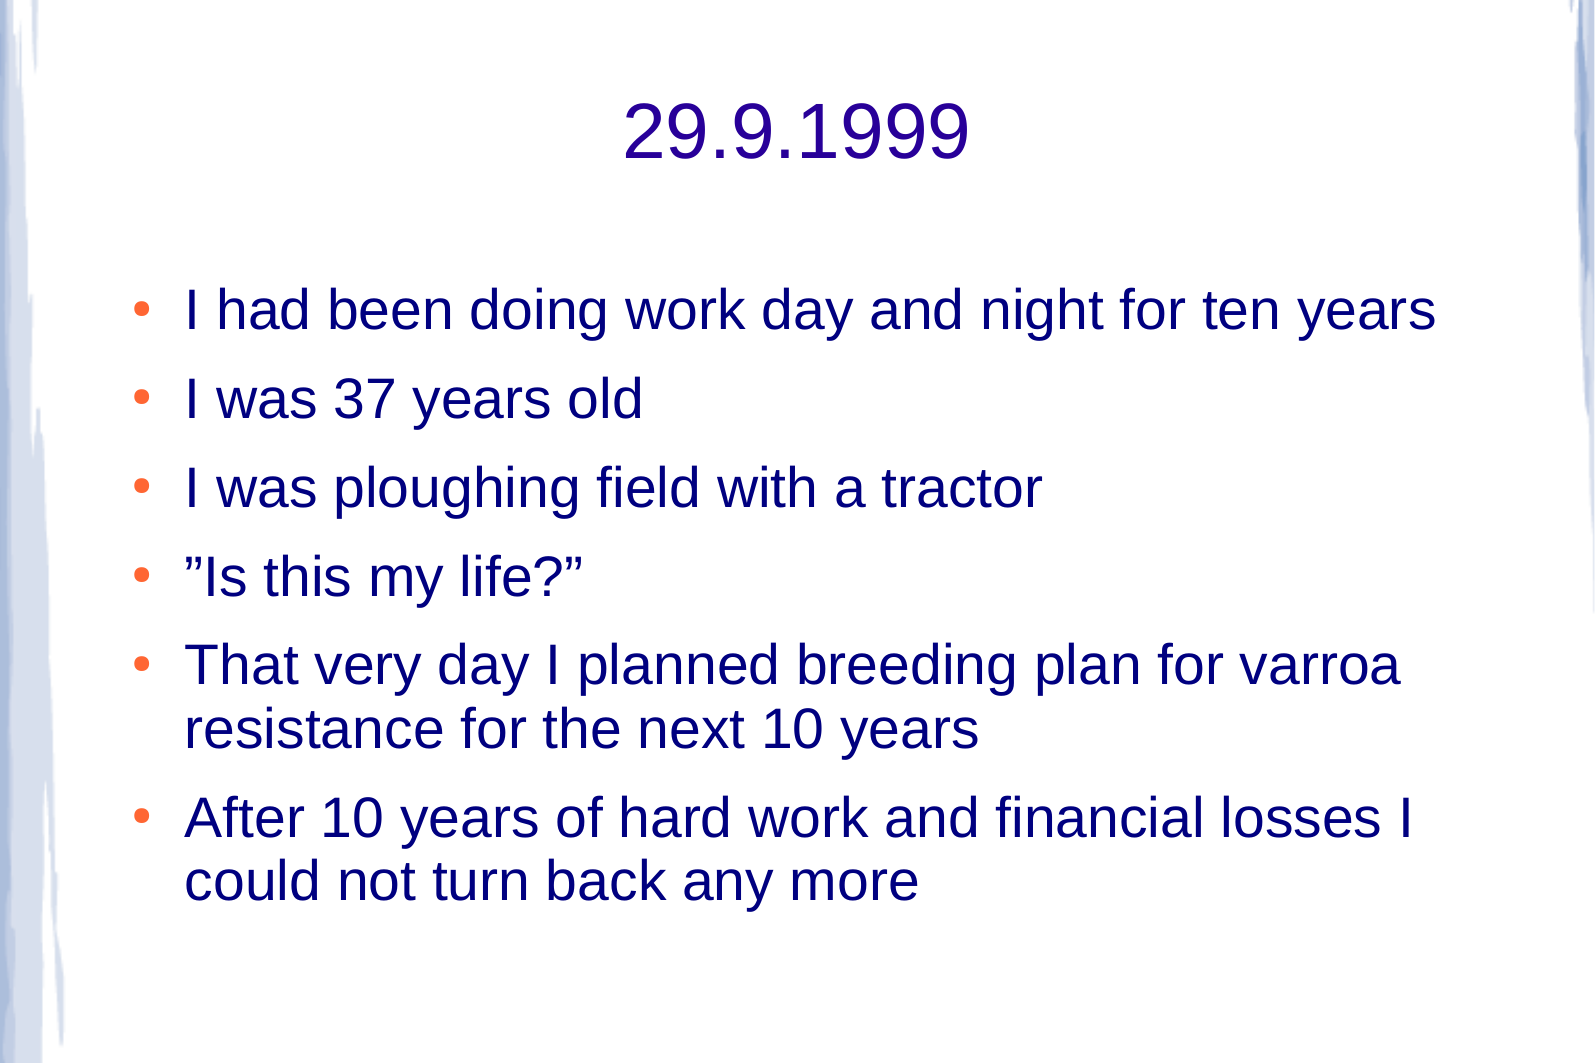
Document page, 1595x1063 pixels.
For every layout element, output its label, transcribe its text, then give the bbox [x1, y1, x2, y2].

picture [0, 0, 1595, 1063]
list I had been doing work day and night for ten years I was 37 years old I was ploughing field with a tractor ”Is this my life?” That very day I planned breeding plan for varroa resistance for the next 10 years After 10 years of hard work and financial losses I could not turn back any more [113, 278, 1515, 913]
title 29.9.1999 [79, 42, 1515, 220]
